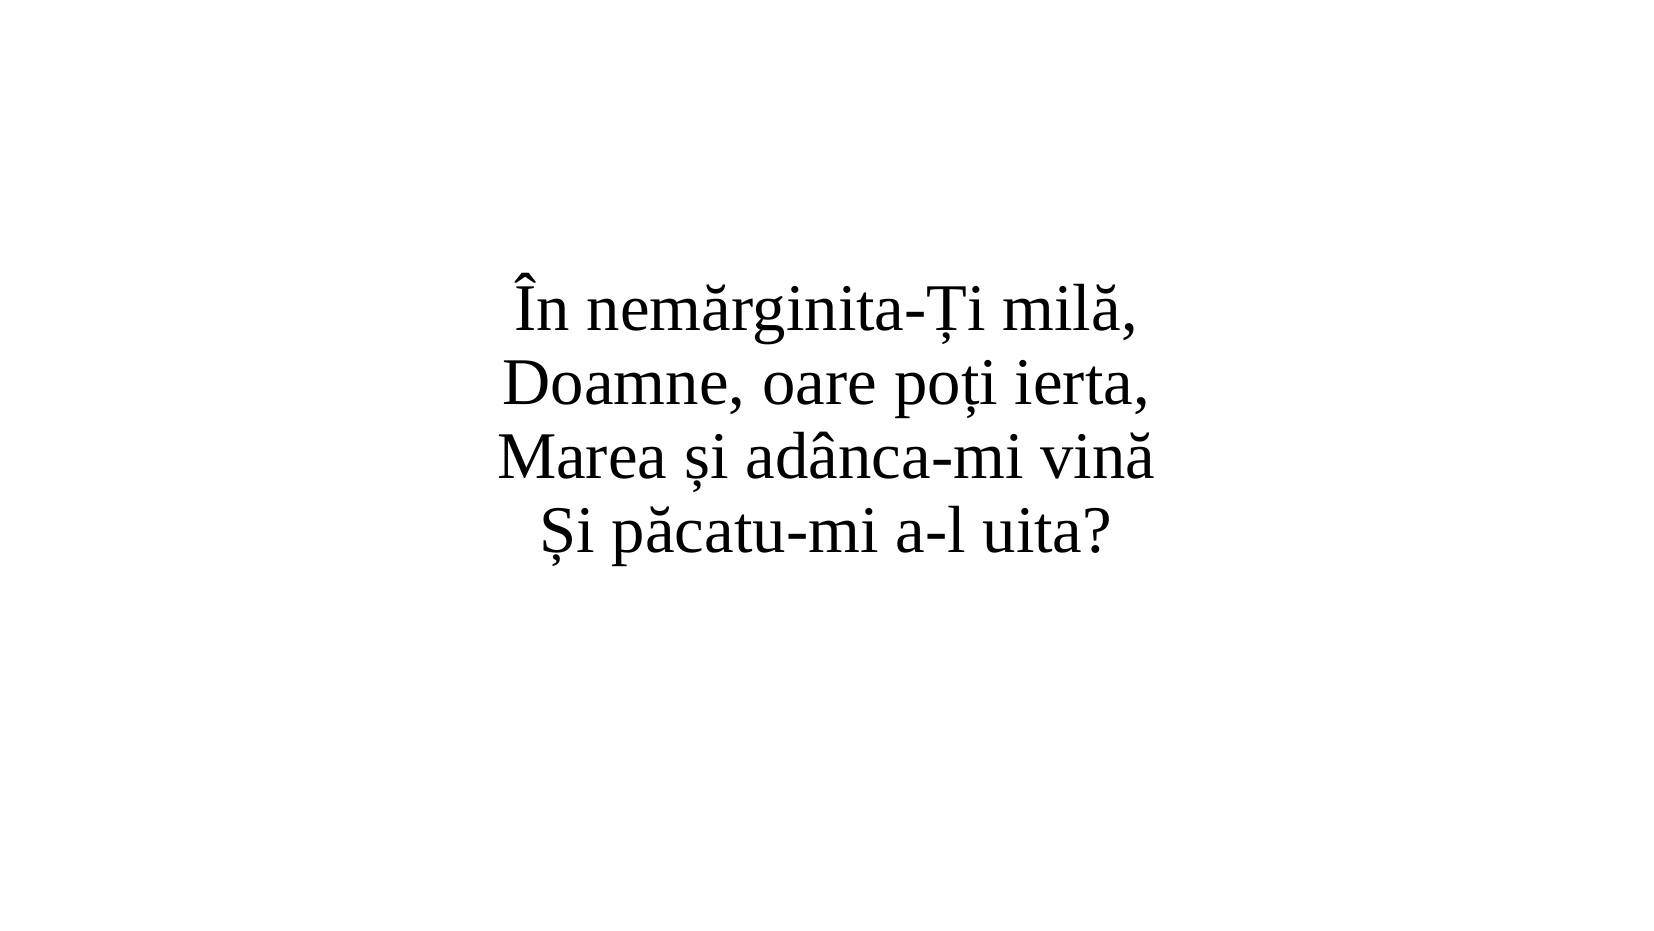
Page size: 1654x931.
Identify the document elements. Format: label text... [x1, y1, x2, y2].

subtitle În nemărginita-Ți milă, Doamne, oare poți ierta, Marea și adânca-mi vină Și păcatu-mi a-l uita? [352, 175, 1301, 663]
